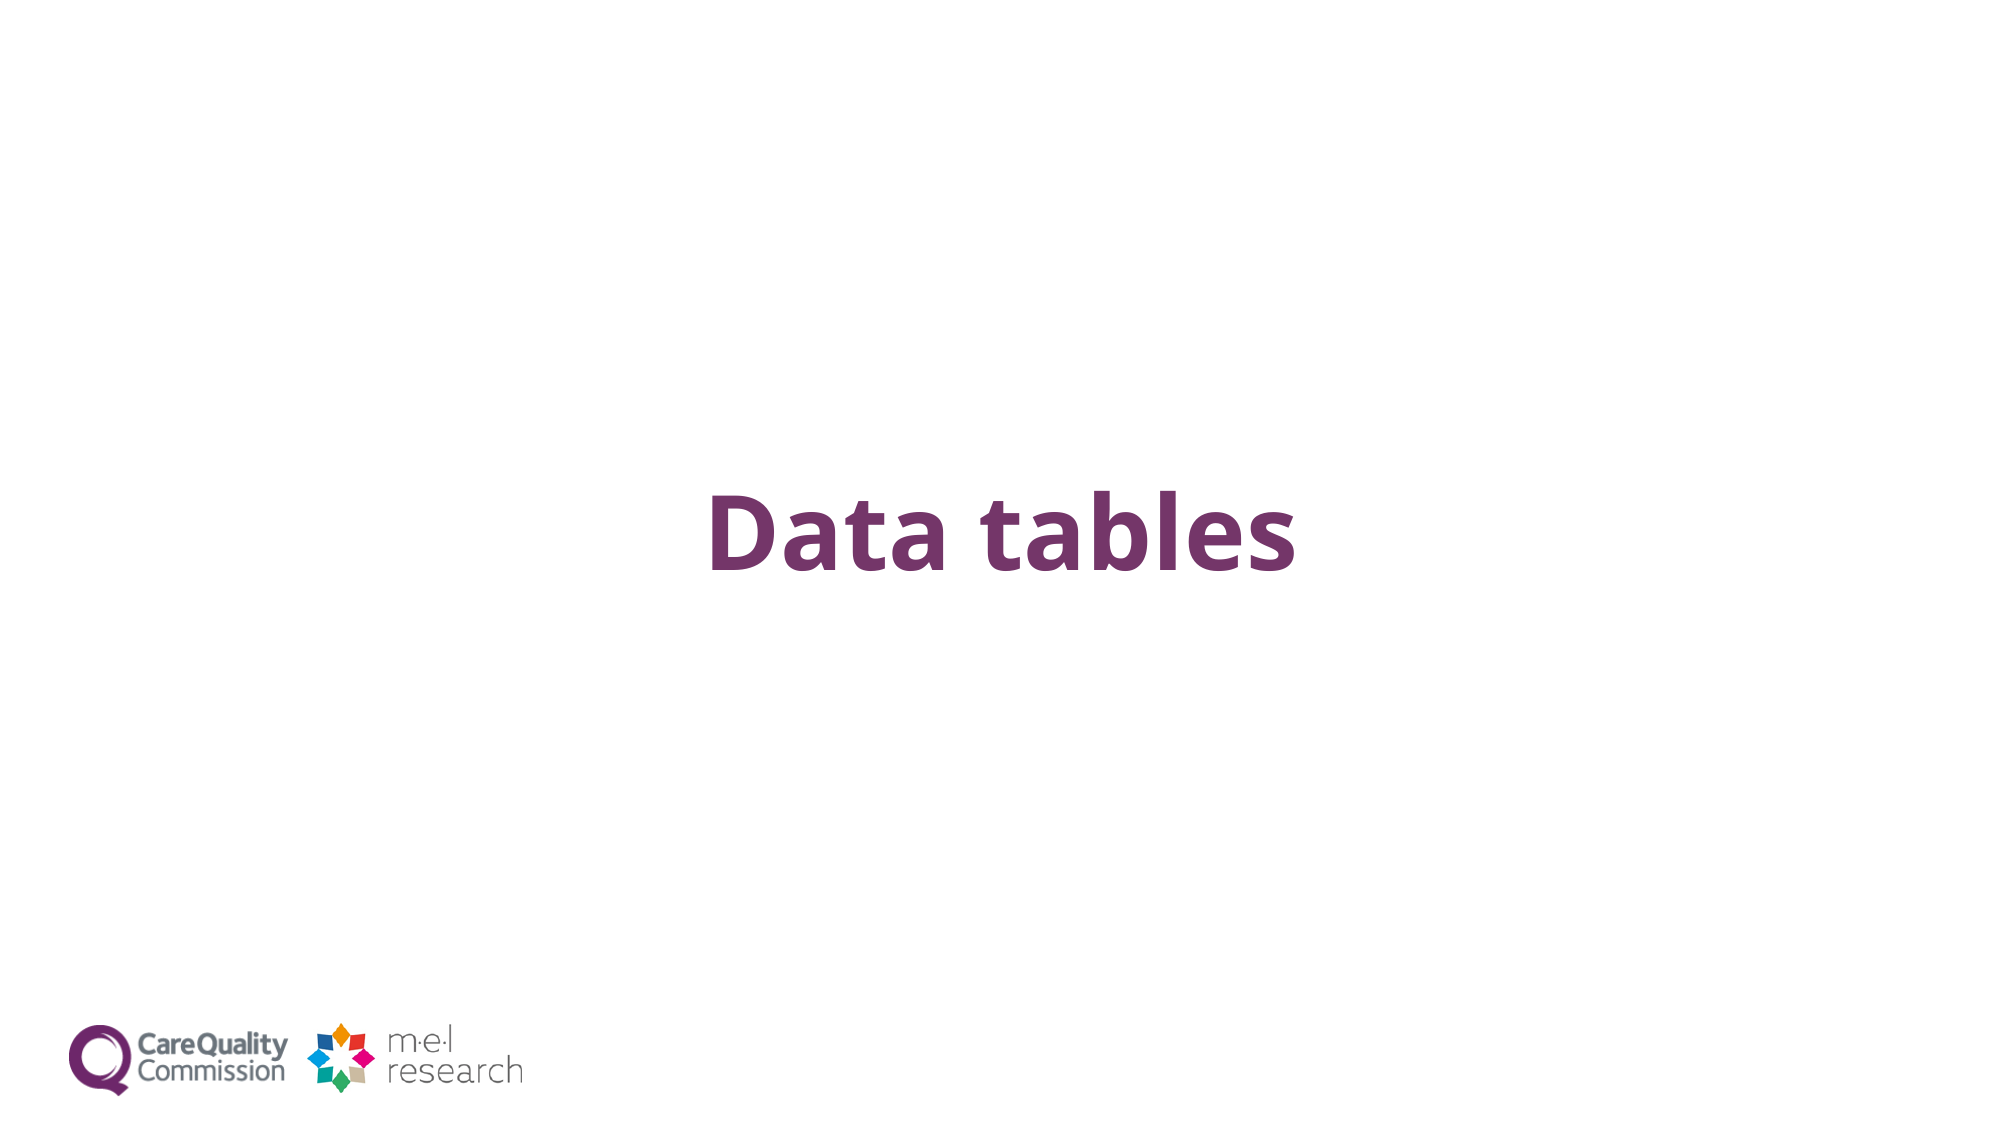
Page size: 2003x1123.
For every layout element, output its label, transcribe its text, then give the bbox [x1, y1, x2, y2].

picture [307, 1023, 522, 1093]
picture [67, 1023, 291, 1099]
title Data tables [131, 445, 1871, 562]
